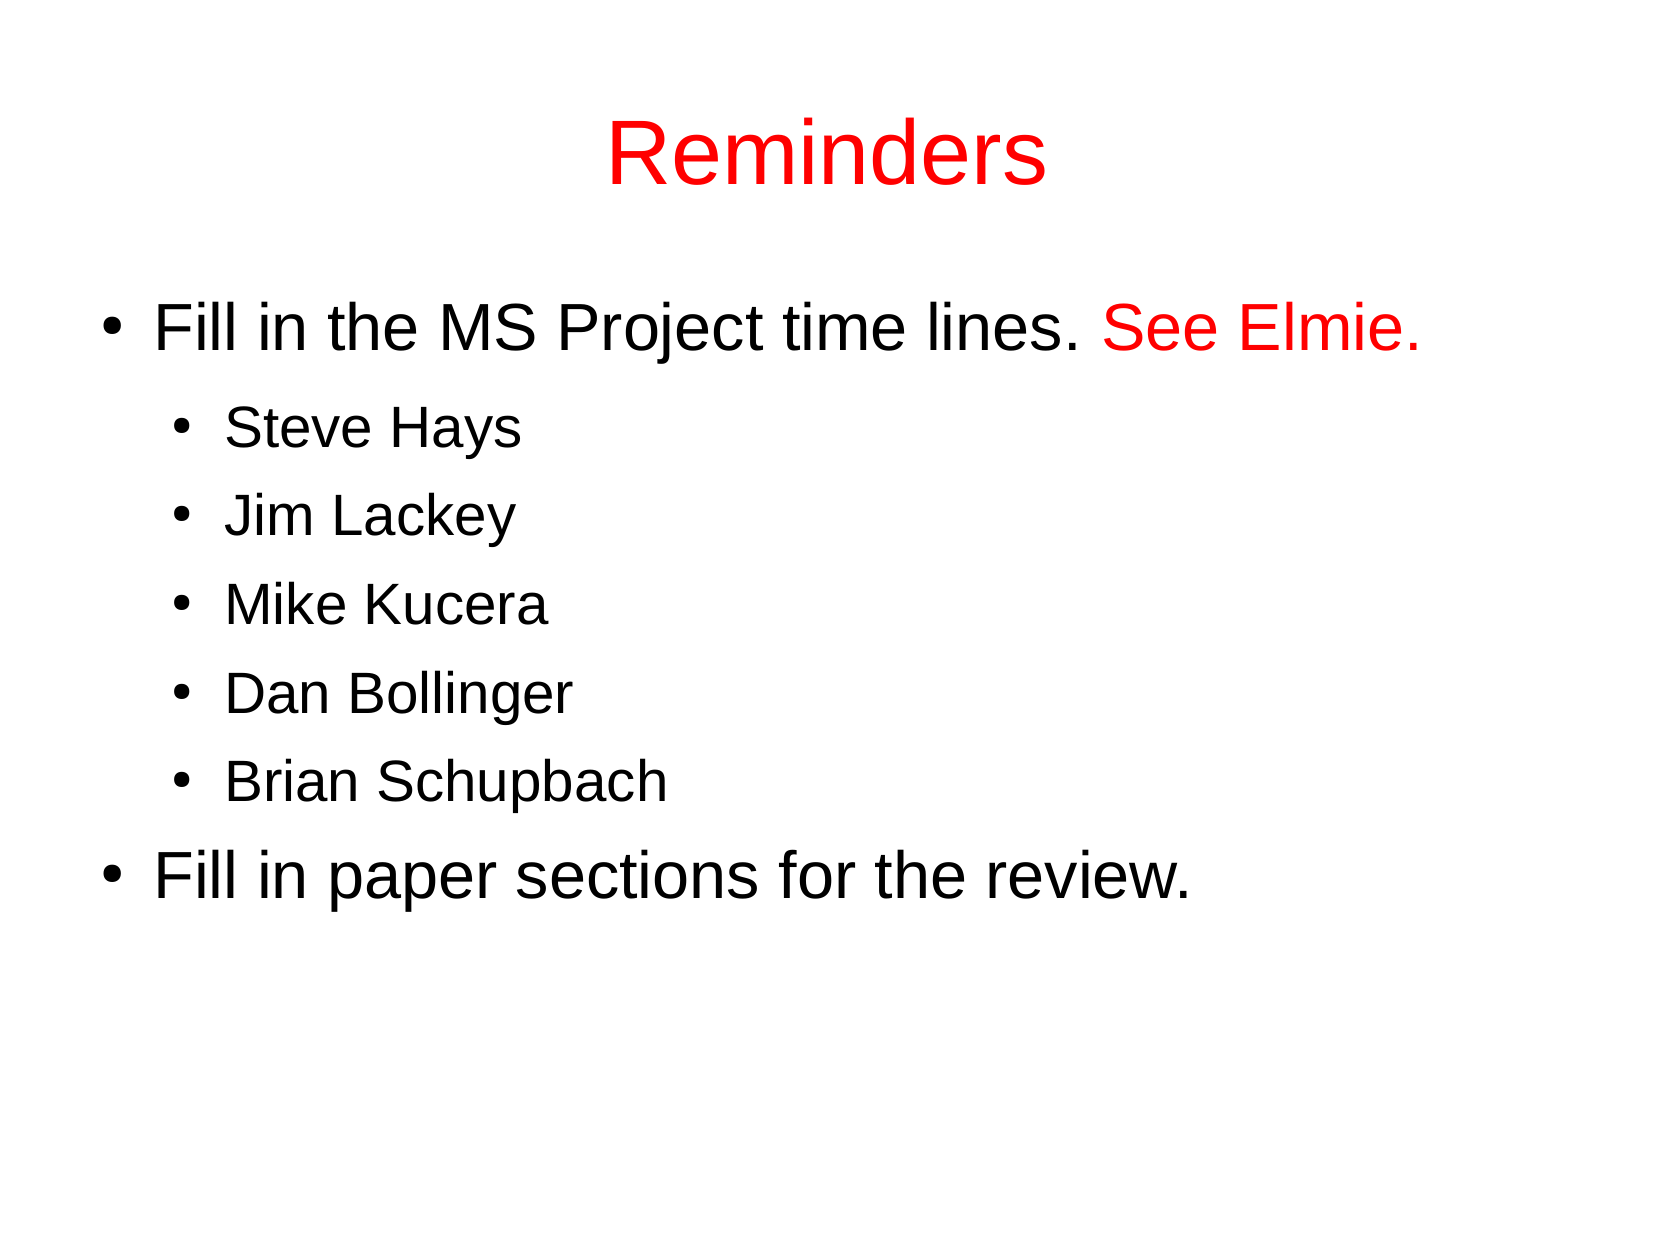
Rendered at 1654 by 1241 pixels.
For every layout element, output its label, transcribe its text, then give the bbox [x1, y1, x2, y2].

title Reminders [82, 49, 1571, 257]
list Fill in the MS Project time lines. See Elmie. Steve Hays Jim Lackey Mike Kucera Dan Bollinger Brian Schupbach Fill in paper sections for the review. [82, 290, 1571, 1109]
